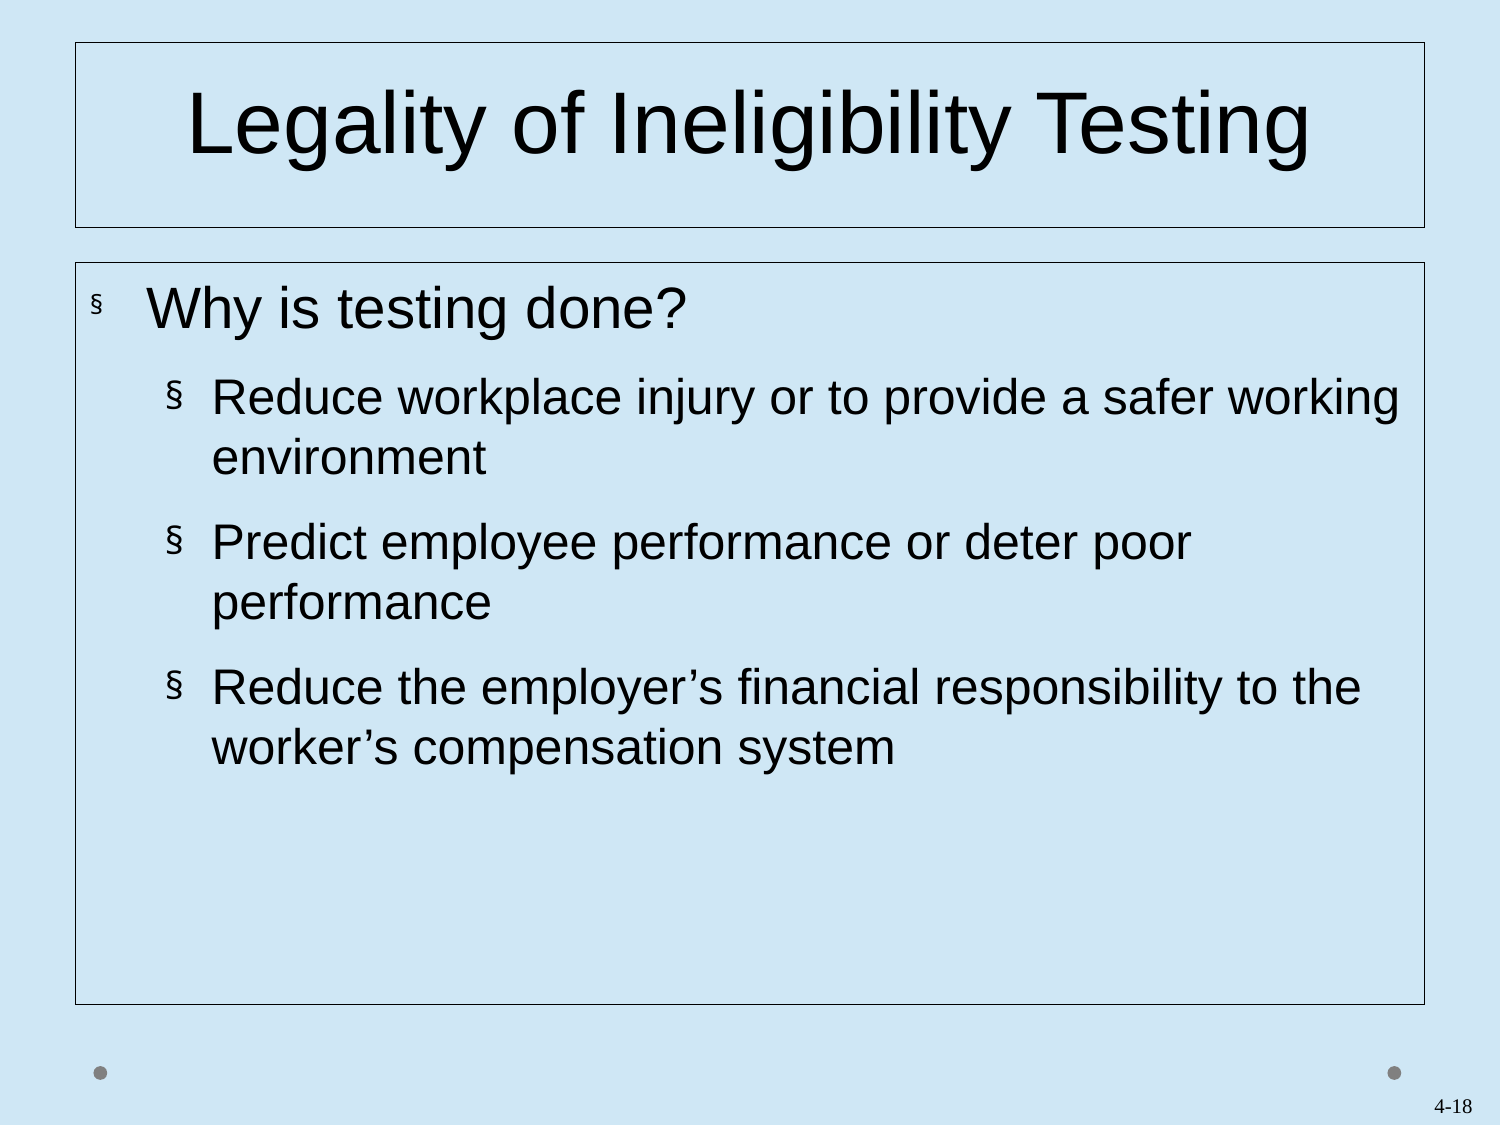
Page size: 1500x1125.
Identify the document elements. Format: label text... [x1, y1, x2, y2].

list Why is testing done? Reduce workplace injury or to provide a safer working environment Predict employee performance or deter poor performance Reduce the employer’s financial responsibility to the worker’s compensation system [75, 262, 1425, 1005]
title Legality of Ineligibility Testing [75, 42, 1425, 228]
